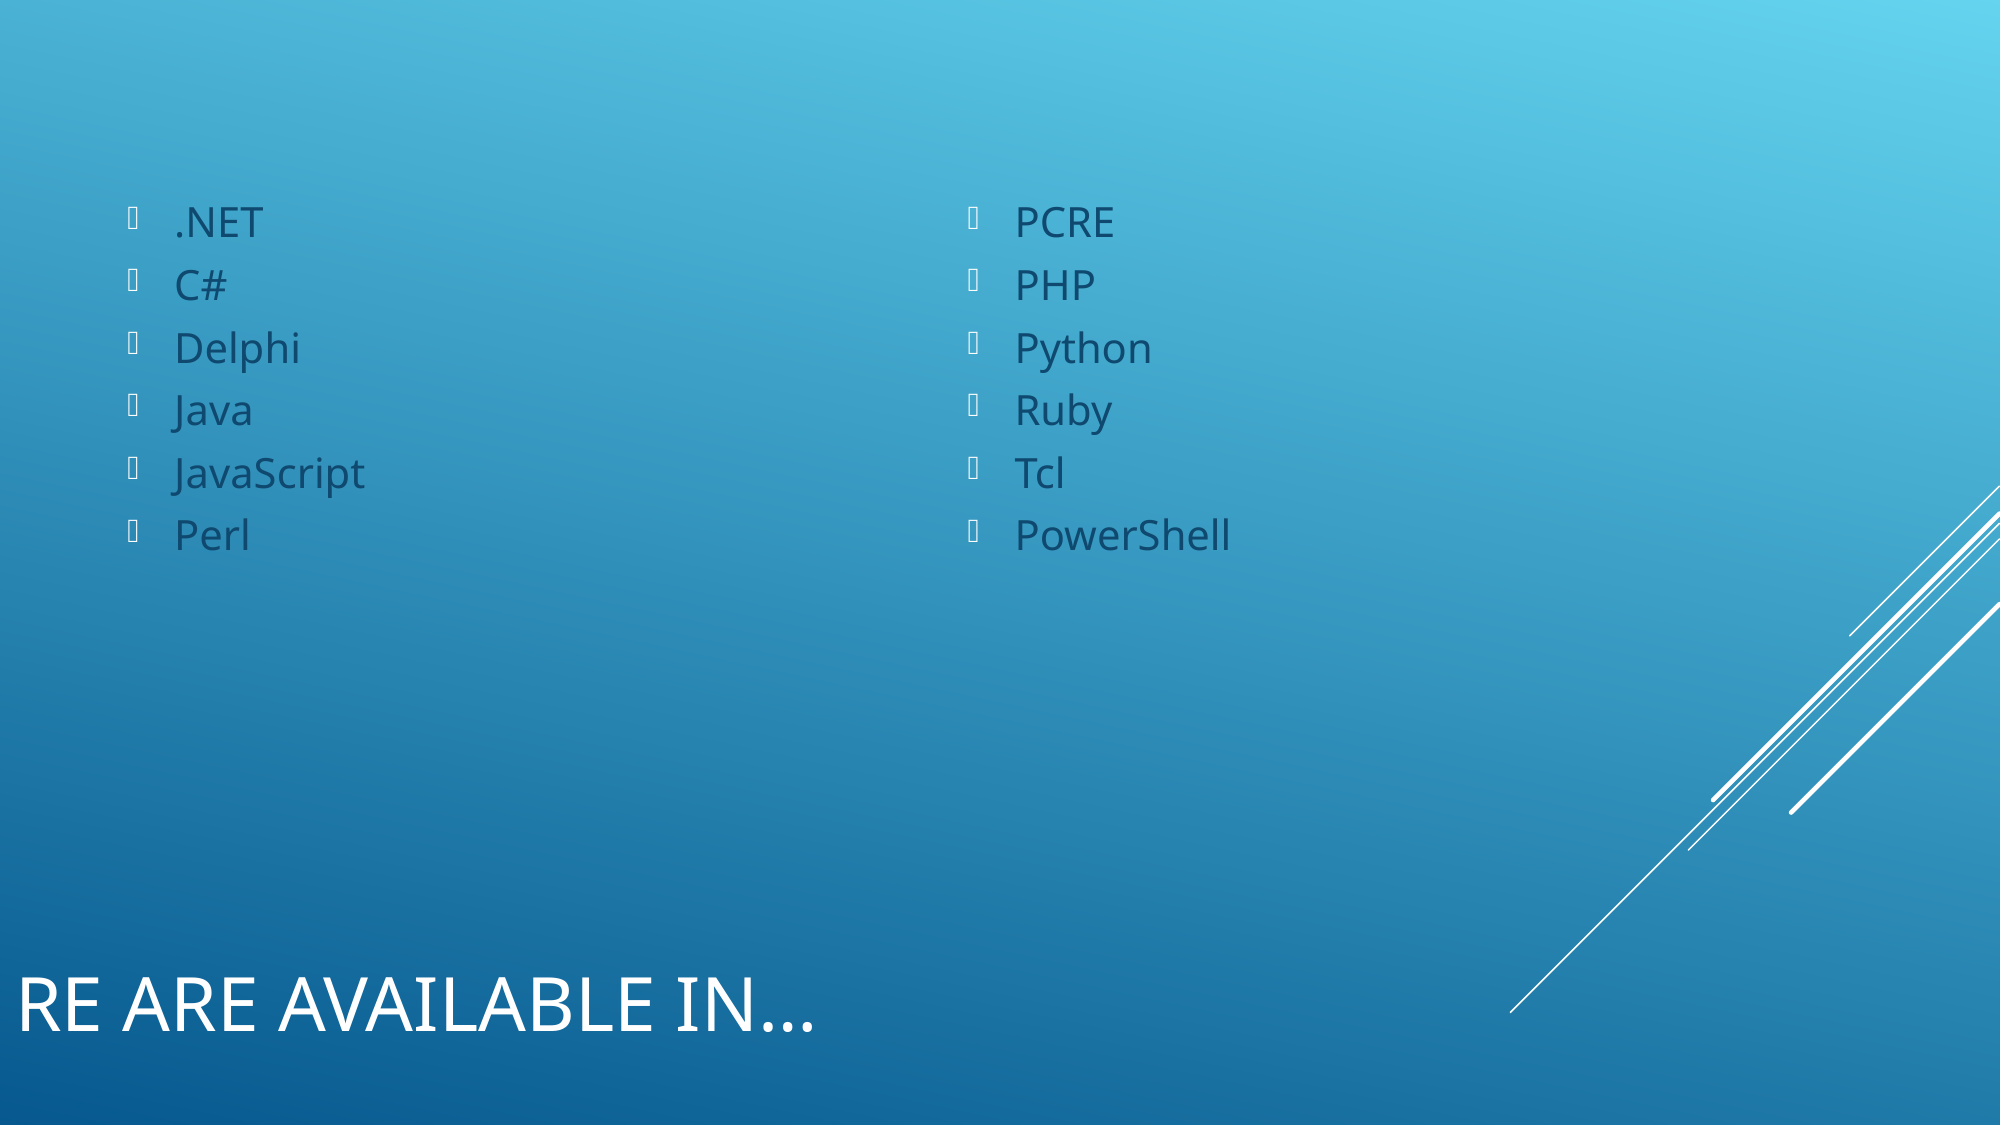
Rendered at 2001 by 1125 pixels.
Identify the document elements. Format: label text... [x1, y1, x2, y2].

title Re are available in… [0, 877, 1401, 1125]
list PCRE PHP Python Ruby Tcl PowerShell [952, 112, 1763, 706]
list .NET C# Delphi Java JavaScript Perl [112, 112, 923, 706]
